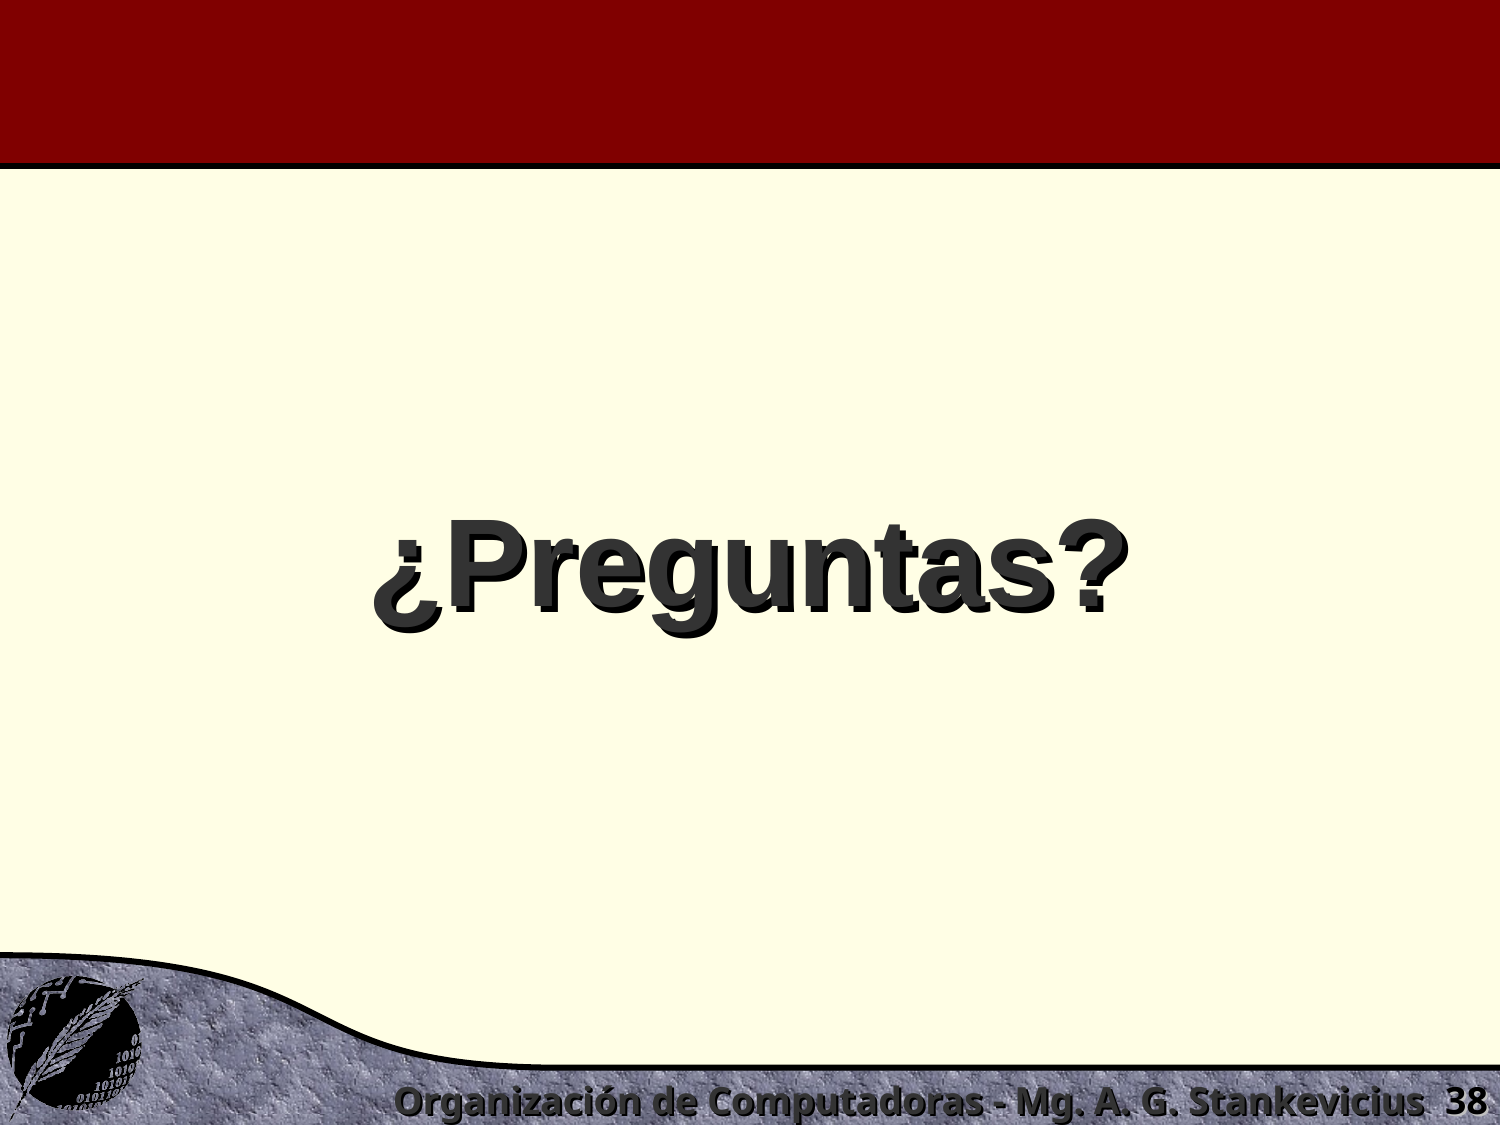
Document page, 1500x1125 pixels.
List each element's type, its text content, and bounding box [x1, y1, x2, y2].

picture [802, 1100, 806, 1110]
picture [448, 1100, 455, 1110]
subtitle ¿Preguntas? [11, 192, 1486, 935]
picture [1058, 1100, 1065, 1110]
picture [0, 959, 1500, 1125]
